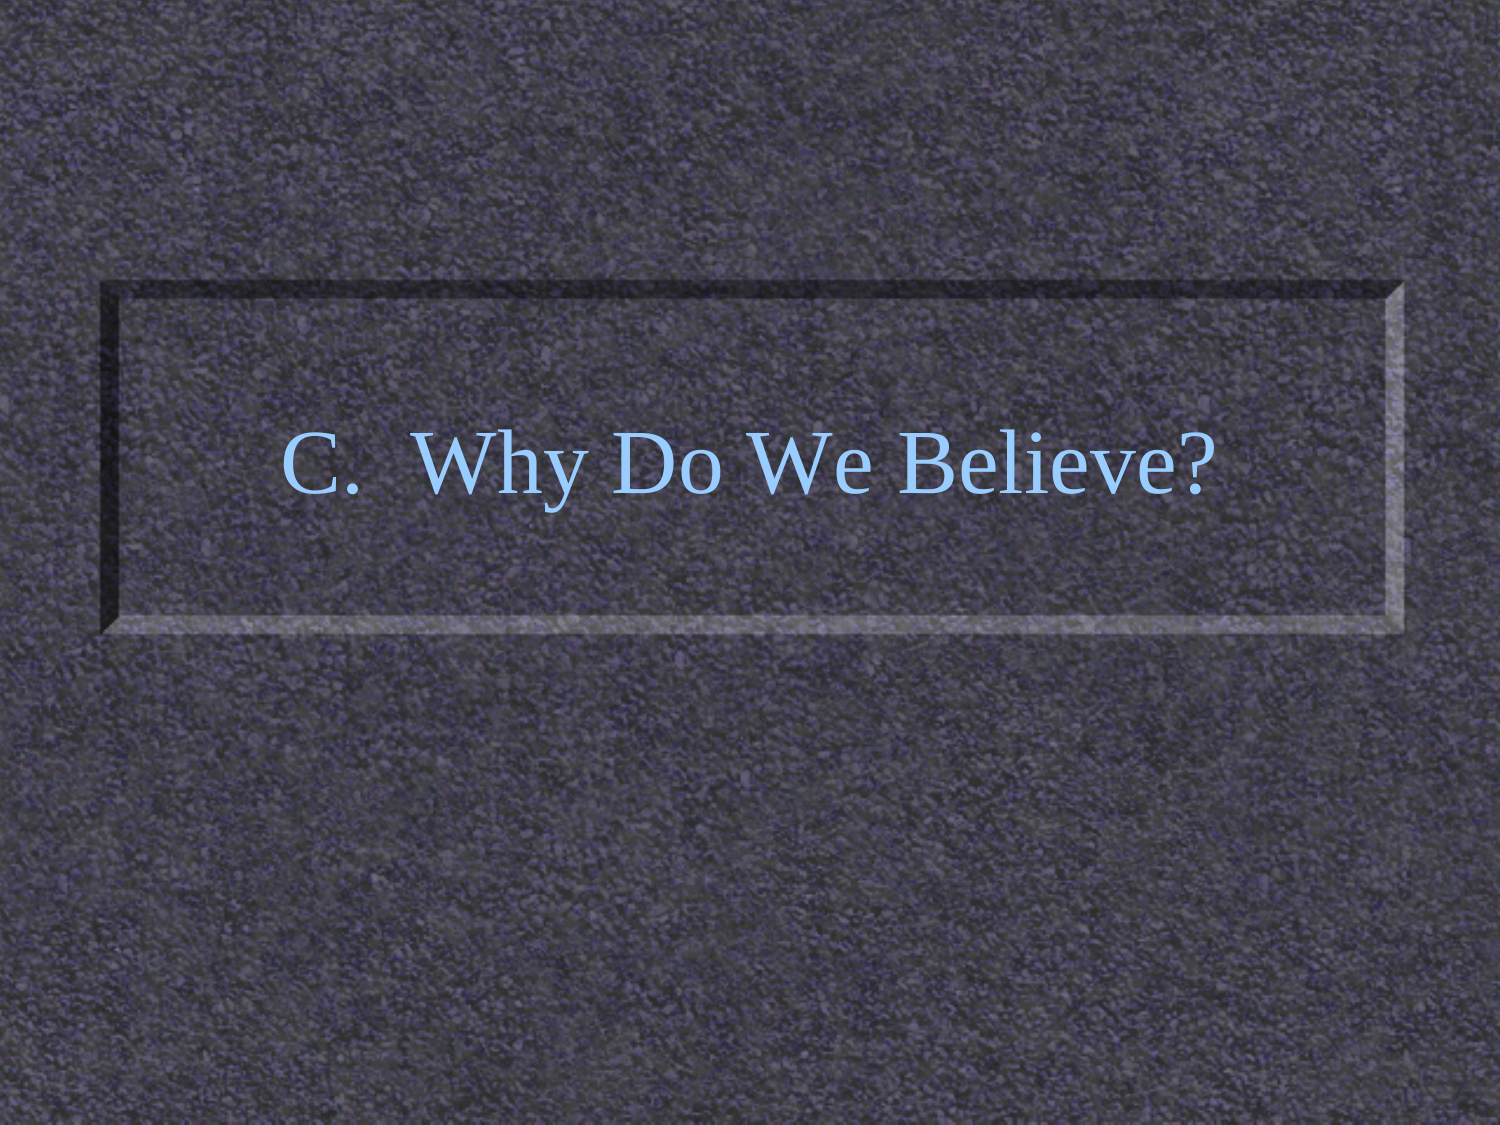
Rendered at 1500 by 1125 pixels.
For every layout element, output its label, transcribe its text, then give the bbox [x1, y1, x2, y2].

title C. Why Do We Believe? [150, 337, 1351, 588]
picture [0, 0, 1500, 1125]
